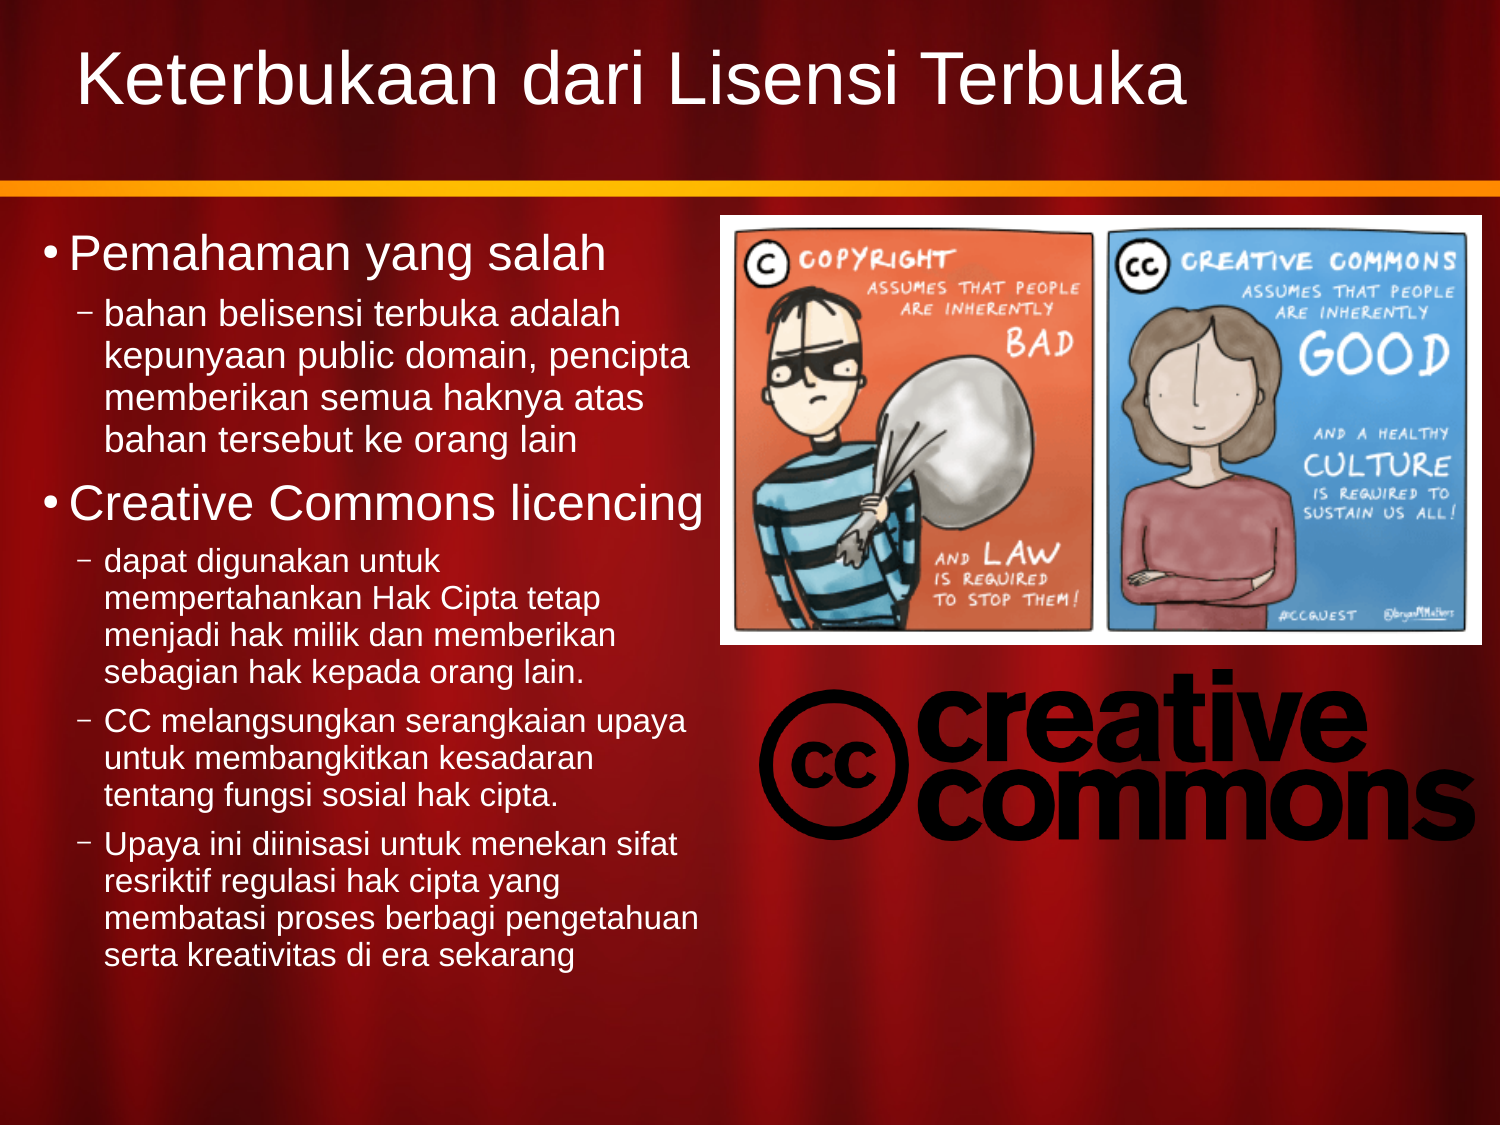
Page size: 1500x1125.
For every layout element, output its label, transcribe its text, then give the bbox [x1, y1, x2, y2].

title Keterbukaan dari Lisensi Terbuka [75, 31, 1425, 127]
picture [0, 0, 1500, 1125]
list Pemahaman yang salah bahan belisensi terbuka adalah kepunyaan public domain, pencipta memberikan semua haknya atas bahan tersebut ke orang lain Creative Commons licencing dapat digunakan untuk mempertahankan Hak Cipta tetap menjadi hak milik dan memberikan sebagian hak kepada orang lain. CC melangsungkan serangkaian upaya untuk membangkitkan kesadaran tentang fungsi sosial hak cipta. Upaya ini diinisasi untuk menekan sifat resriktif regulasi hak cipta yang membatasi proses berbagi pengetahuan serta kreativitas di era sekarang [33, 224, 709, 1006]
